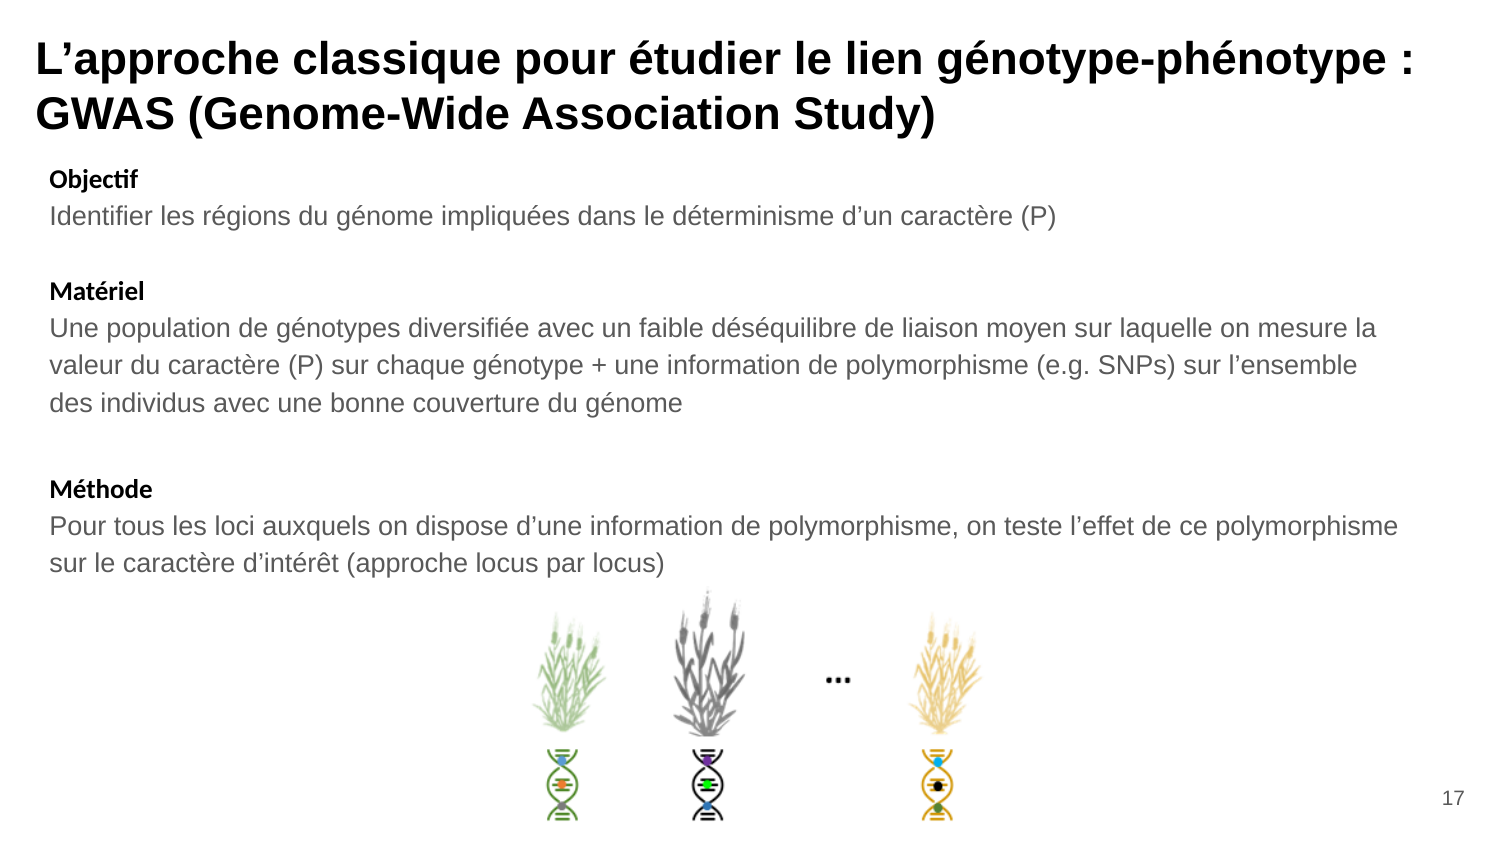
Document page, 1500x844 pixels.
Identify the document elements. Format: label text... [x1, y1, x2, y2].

slide_number <number> [1389, 764, 1480, 830]
picture [495, 585, 1005, 827]
title L’approche classique pour étudier le lien génotype-phénotype : GWAS (Genome-Wide Association Study) [20, 13, 1480, 158]
list Objectif Identifier les régions du génome impliquées dans le déterminisme d’un caractère (P) Matériel Une population de génotypes diversifiée avec un faible déséquilibre de liaison moyen sur laquelle on mesure la valeur du caractère (P) sur chaque génotype + une information de polymorphisme (e.g. SNPs) sur l’ensemble des individus avec une bonne couverture du génome Méthode Pour tous les loci auxquels on dispose d’une information de polymorphisme, on teste l’effet de ce polymorphisme sur le caractère d’intérêt (approche locus par locus) [34, 141, 1414, 586]
